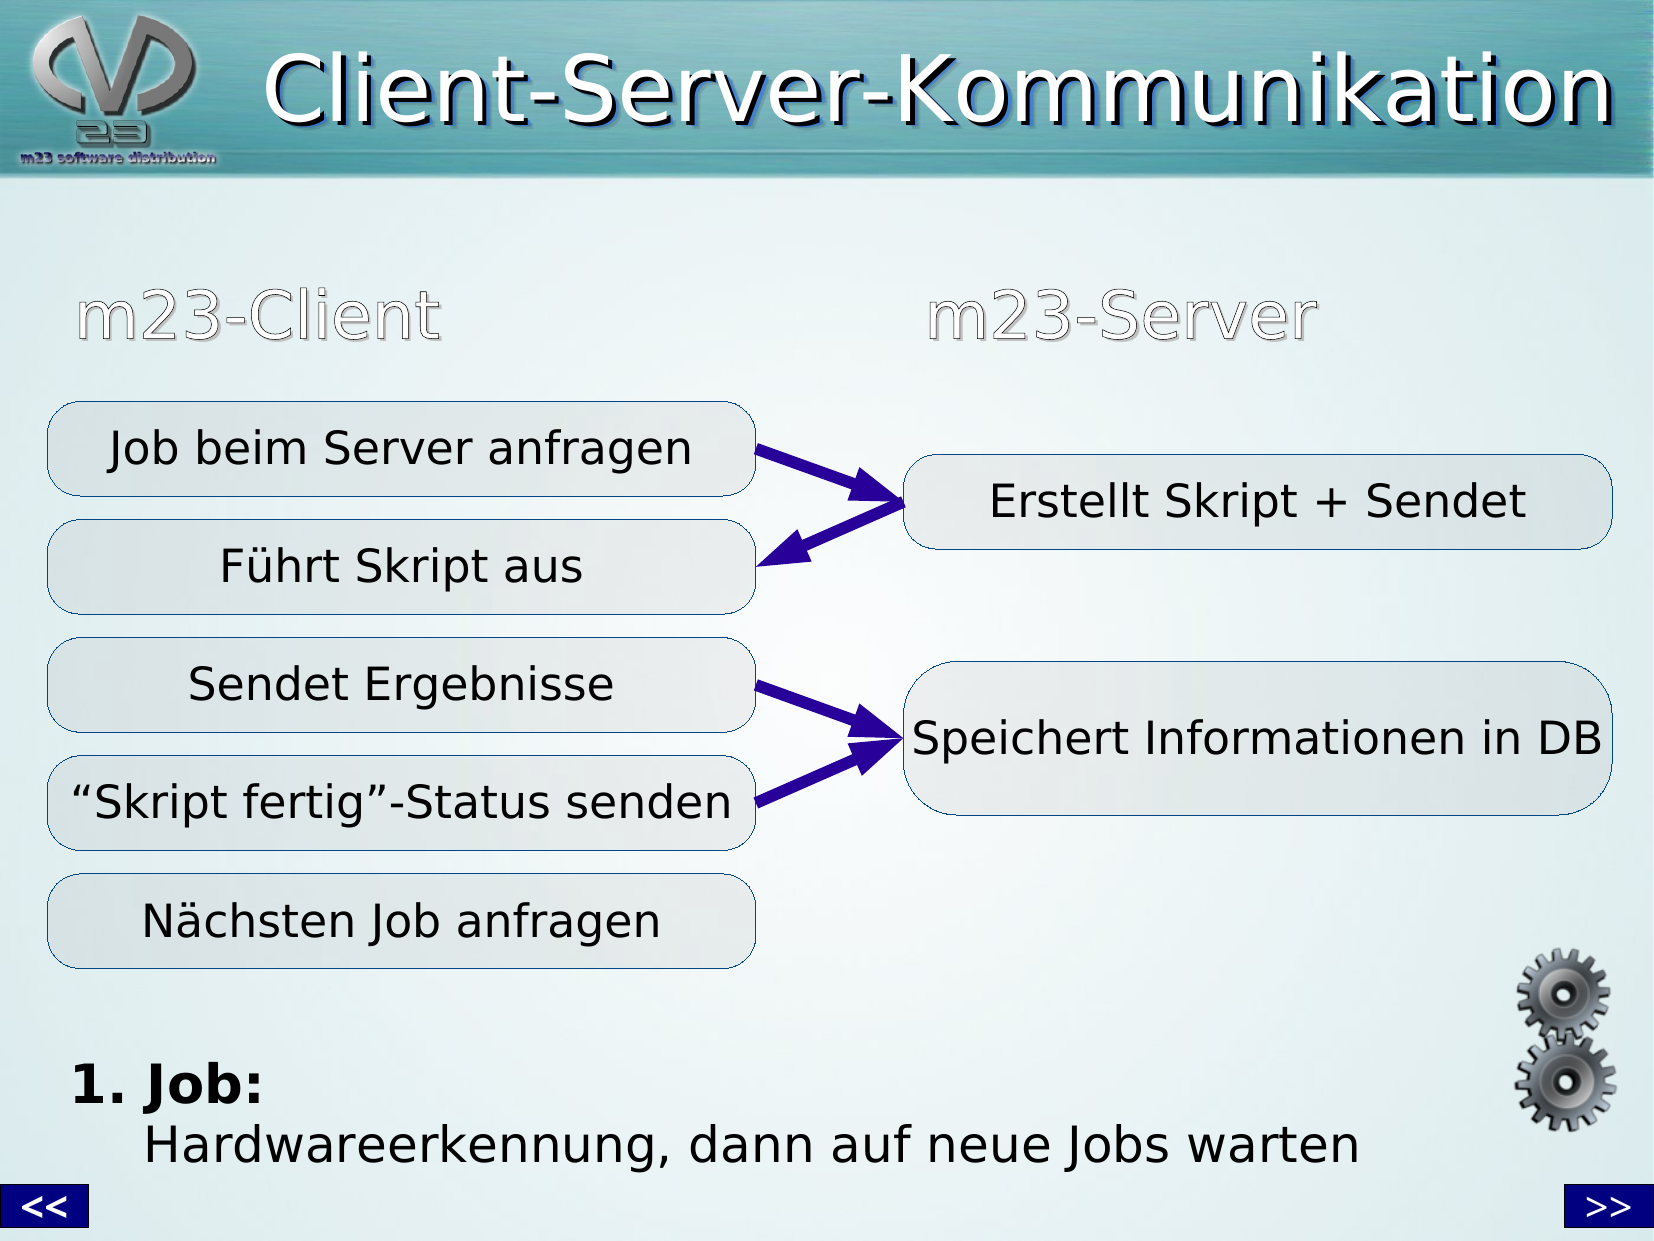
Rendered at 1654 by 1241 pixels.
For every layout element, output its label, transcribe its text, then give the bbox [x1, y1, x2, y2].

text_box Erstellt Skript + Sendet [903, 454, 1613, 550]
text_box 1. Job: Hardwareerkennung, dann auf neue Jobs warten [70, 1053, 1595, 1175]
text_box m23-Server [924, 276, 1371, 355]
text_box Job beim Server anfragen [47, 401, 756, 497]
text_box Führt Skript aus [47, 519, 756, 615]
text_box Sendet Ergebnisse [47, 637, 756, 733]
title Client-Server-Kommunikation [224, 2, 1654, 178]
text_box Nächsten Job anfragen [47, 873, 756, 969]
picture [0, 0, 1654, 1241]
text_box Speichert Informationen in DB [903, 661, 1613, 816]
text_box m23-Client [73, 276, 520, 355]
text_box “Skript fertig”-Status senden [47, 755, 756, 851]
